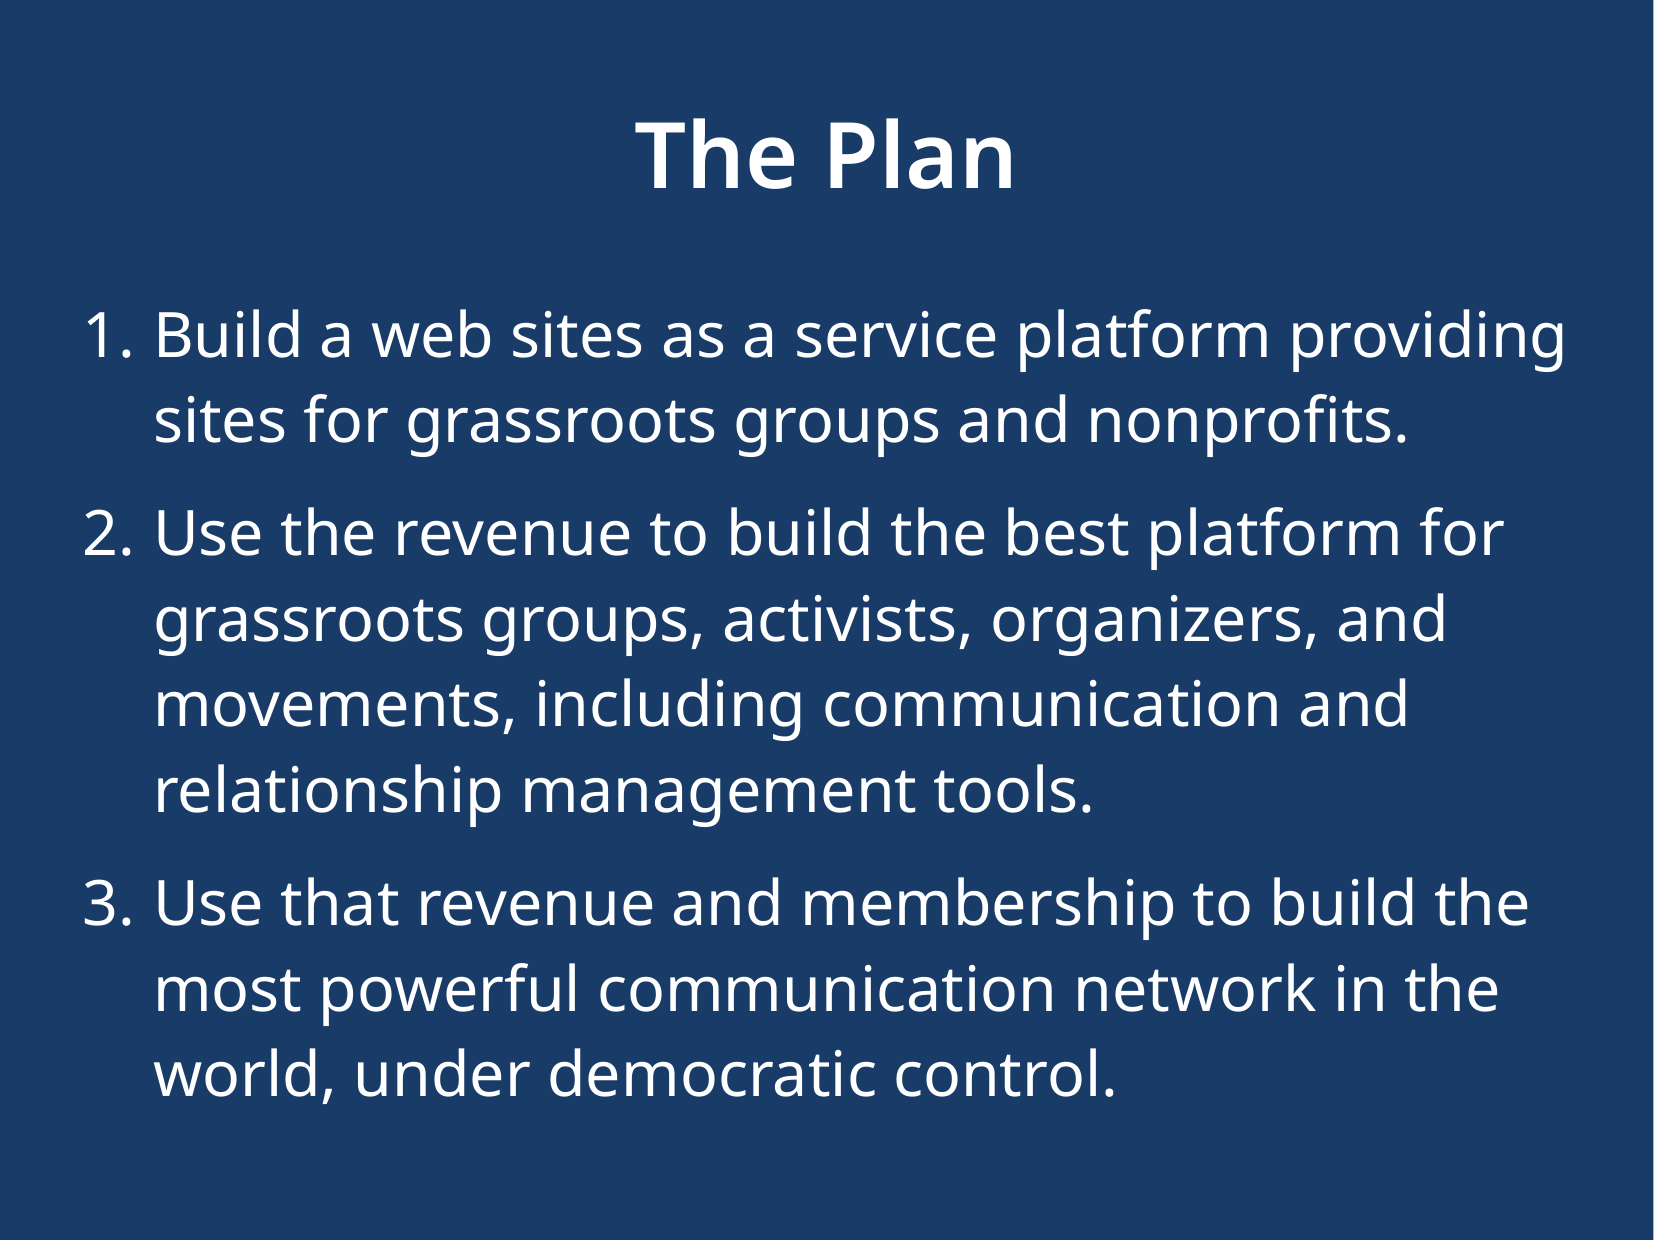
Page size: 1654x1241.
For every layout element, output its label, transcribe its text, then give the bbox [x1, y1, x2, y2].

title The Plan [82, 49, 1571, 257]
list Build a web sites as a service platform providing sites for grassroots groups and nonprofits. Use the revenue to build the best platform for grassroots groups, activists, organizers, and movements, including communication and relationship management tools. Use that revenue and membership to build the most powerful communication network in the world, under democratic control. [82, 290, 1571, 1155]
